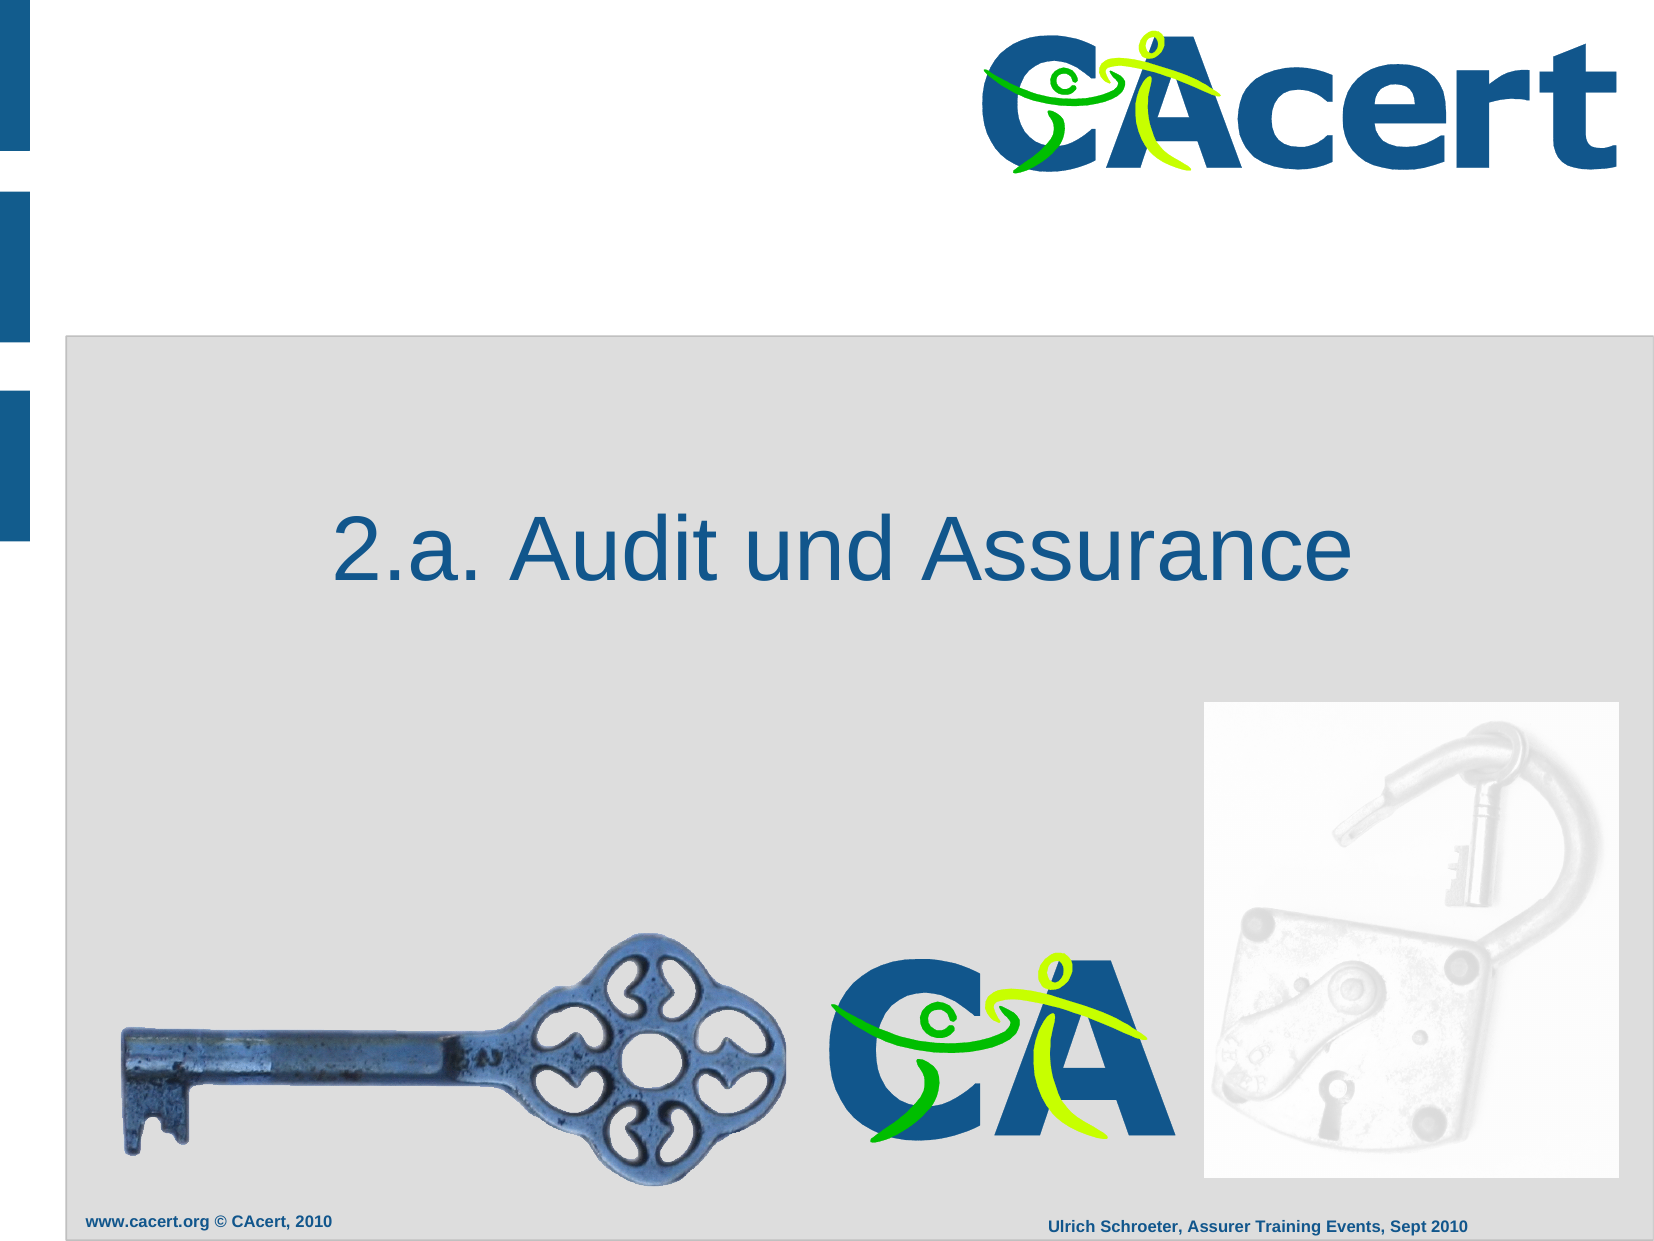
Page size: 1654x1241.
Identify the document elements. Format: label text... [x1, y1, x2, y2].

picture [106, 915, 800, 1203]
picture [826, 950, 1177, 1145]
title 2.a. Audit und Assurance [118, 442, 1530, 601]
picture [1204, 702, 1619, 1178]
